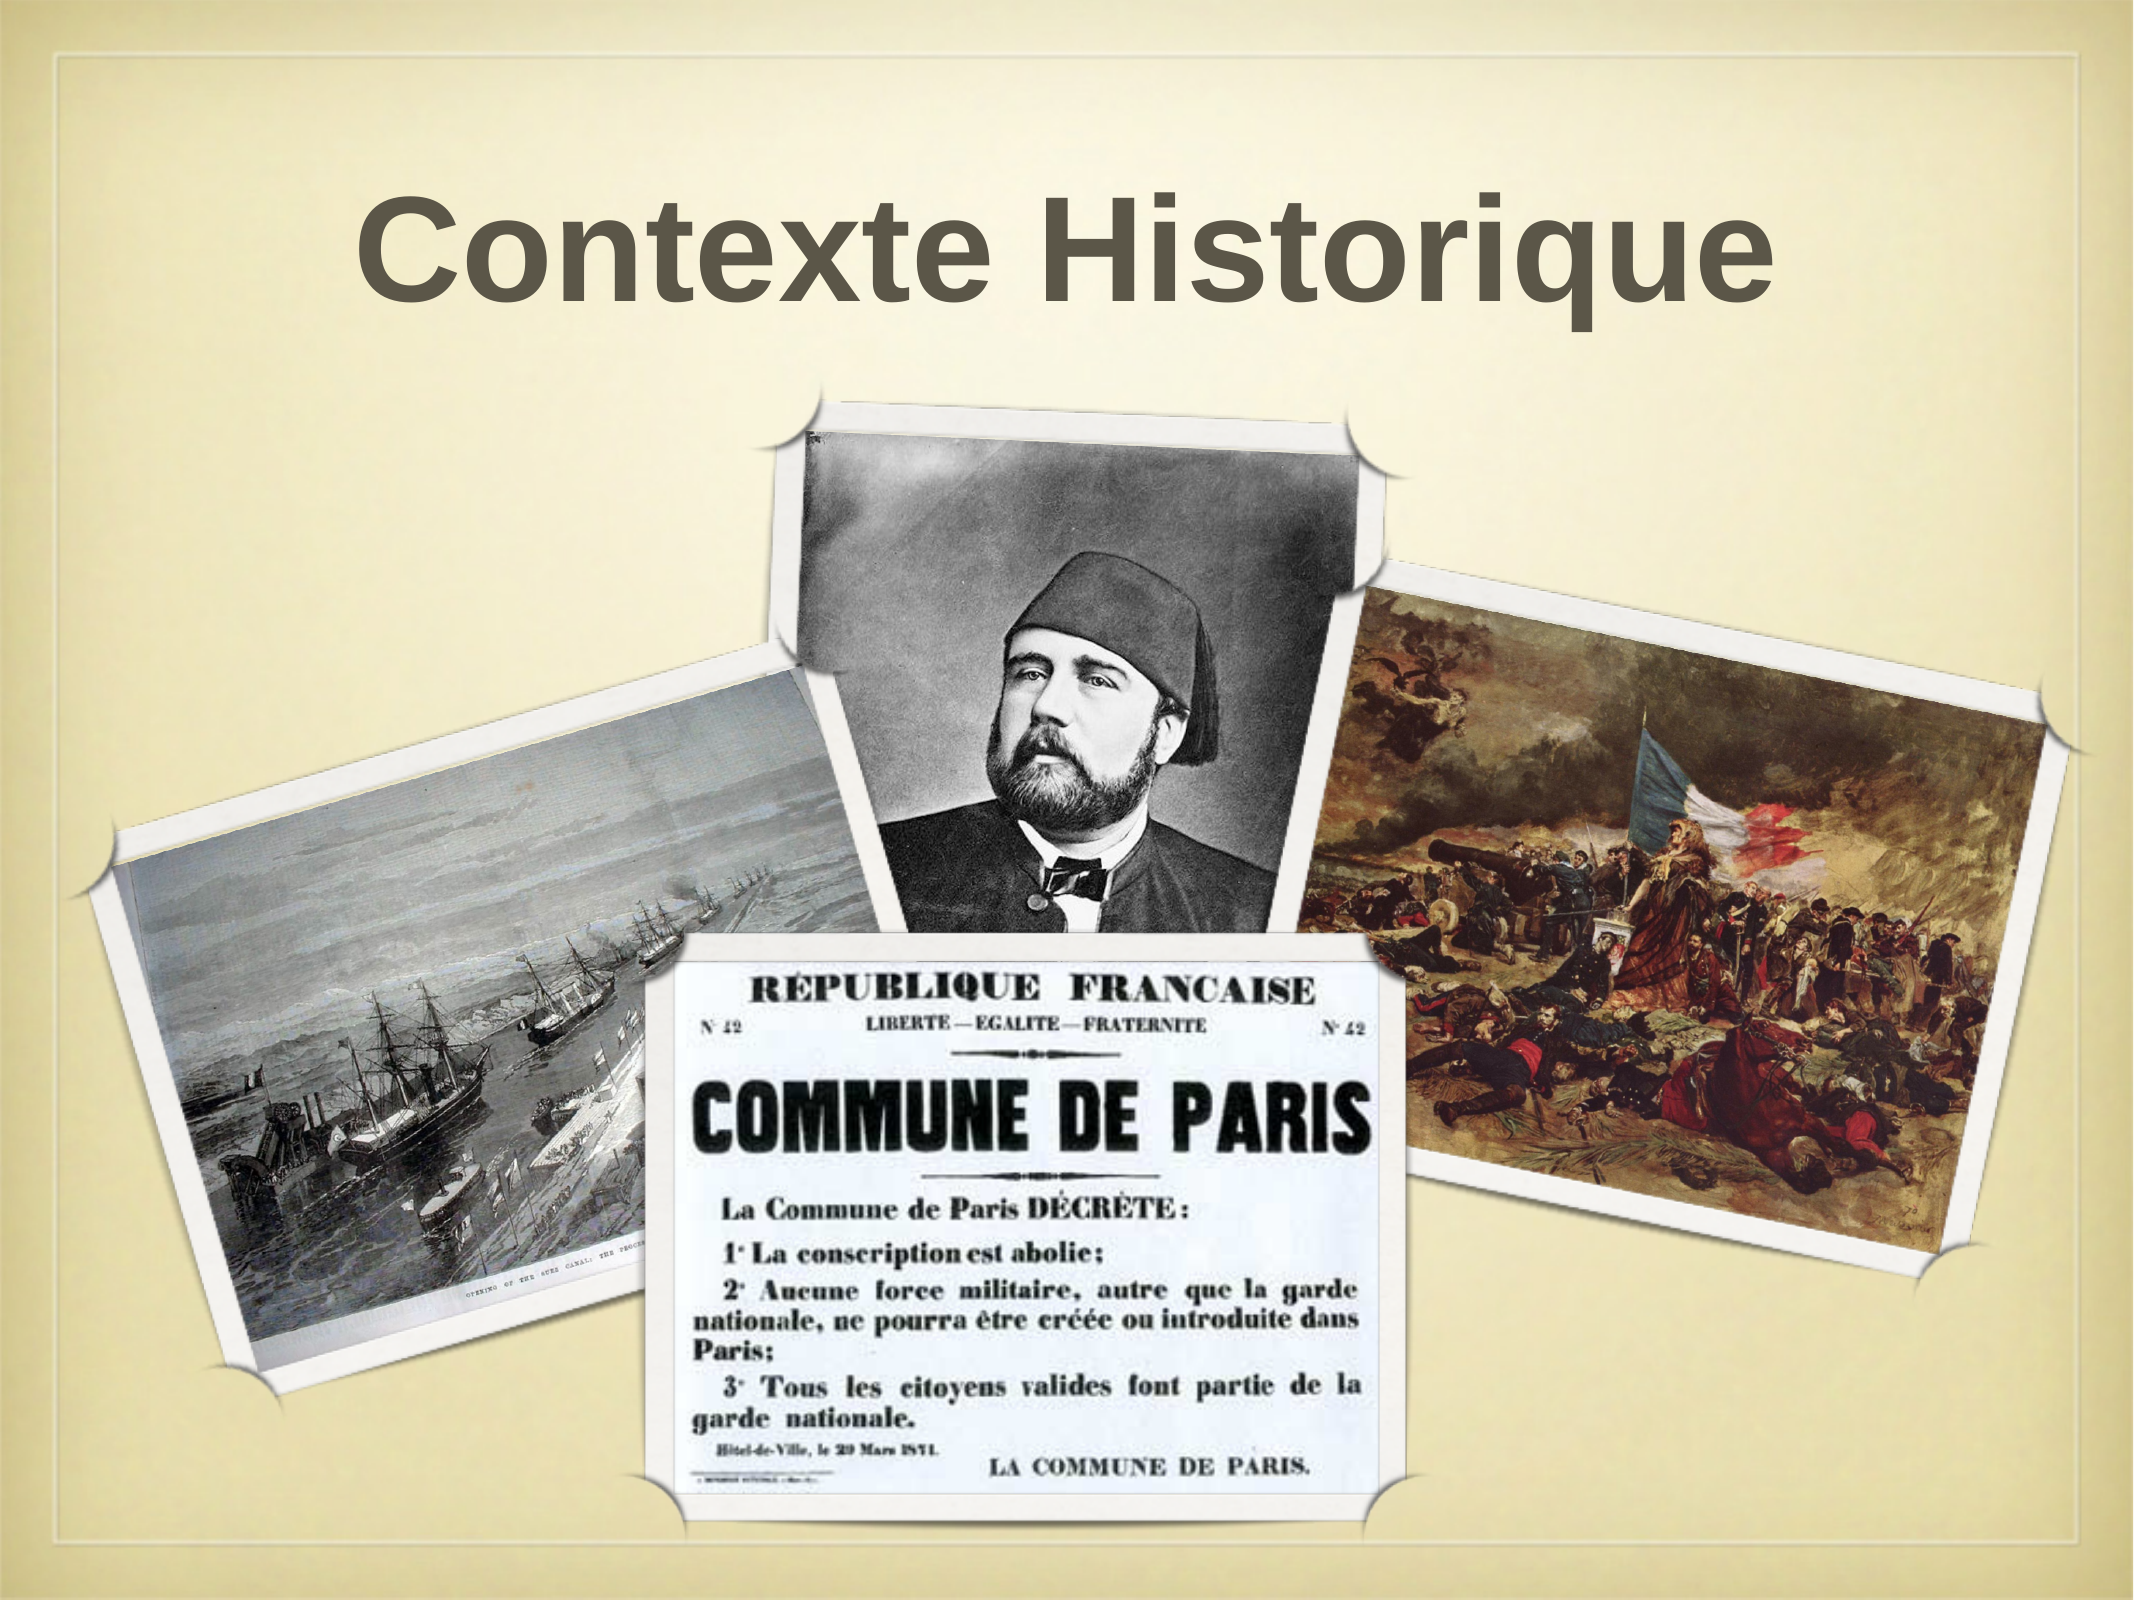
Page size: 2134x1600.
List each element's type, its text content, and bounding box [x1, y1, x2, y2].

picture [0, 0, 2134, 1600]
title Contexte Historique [166, 89, 1967, 394]
